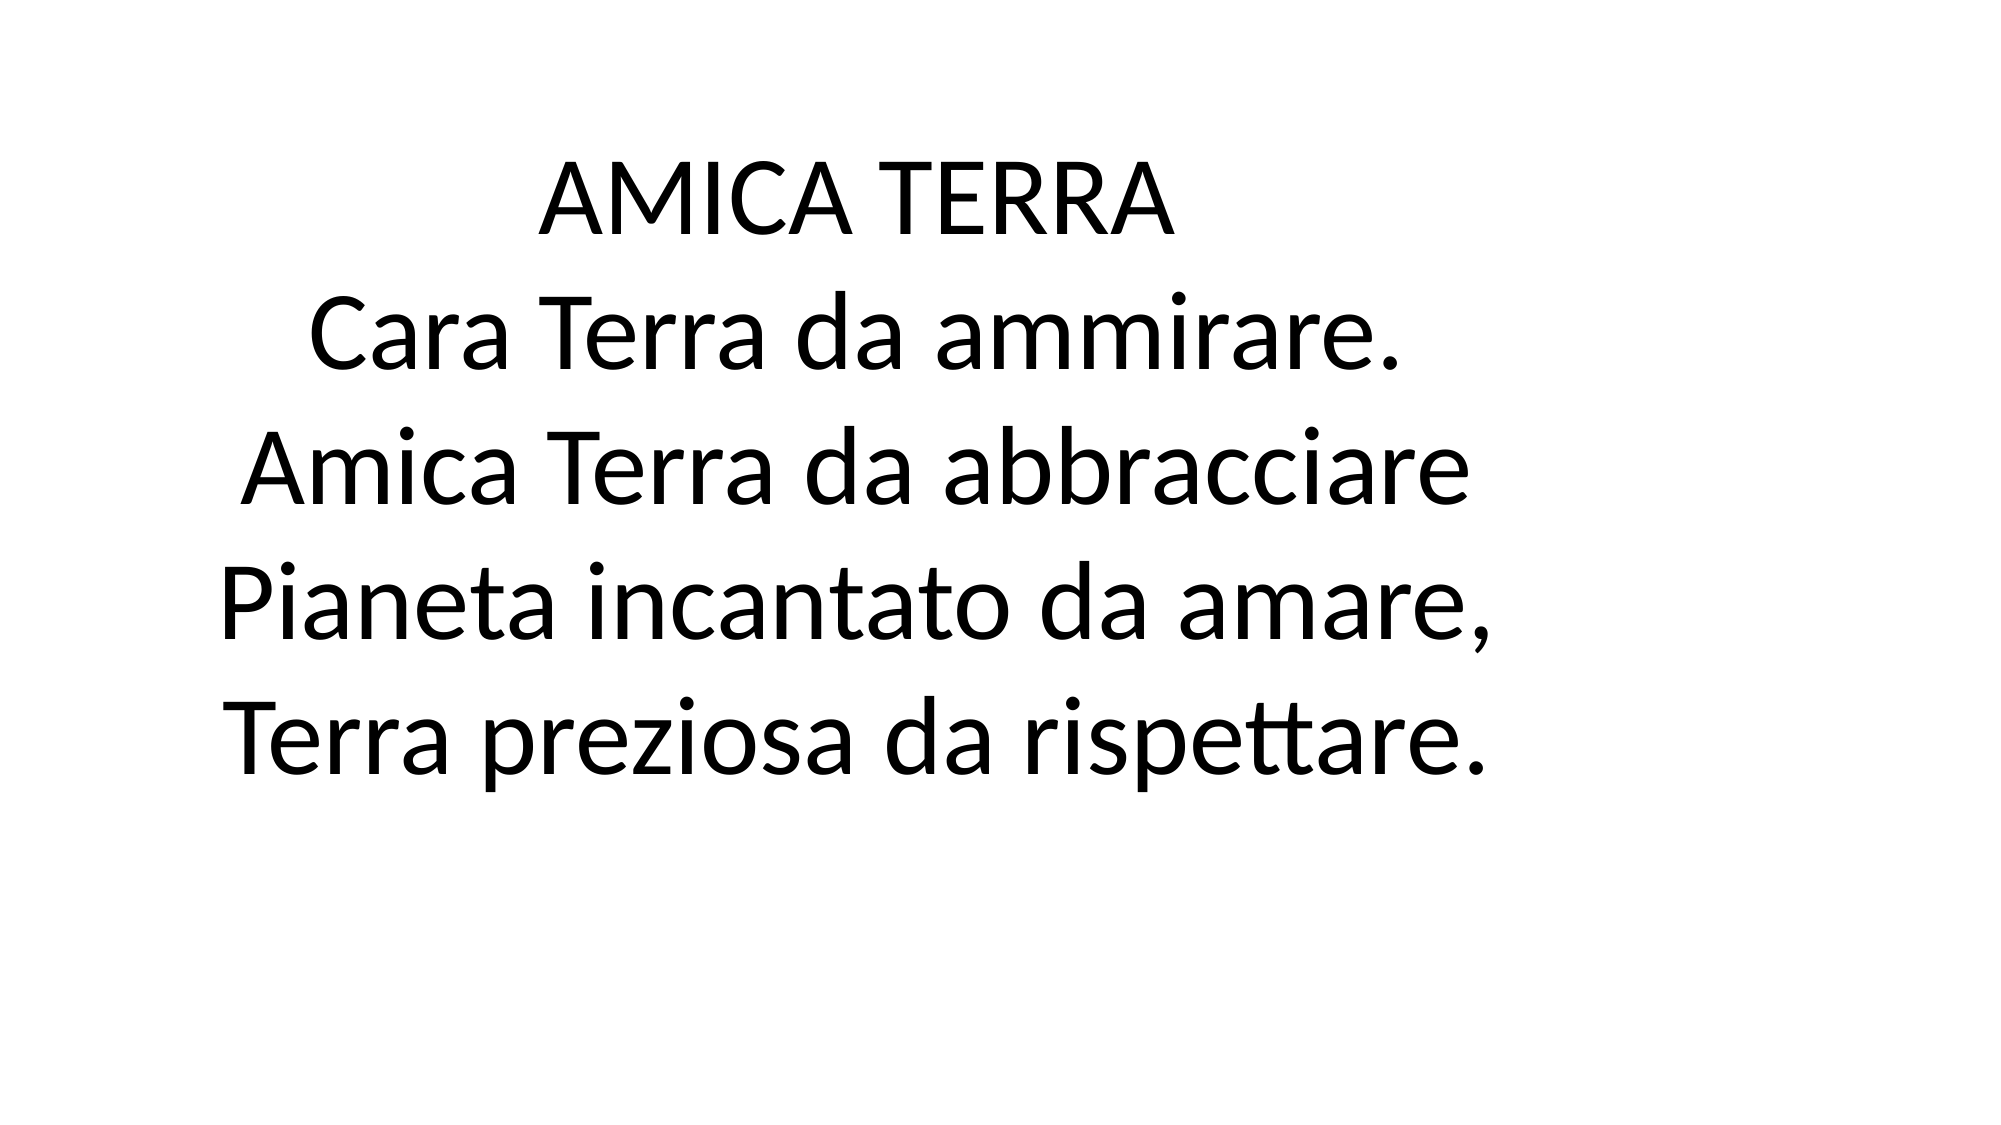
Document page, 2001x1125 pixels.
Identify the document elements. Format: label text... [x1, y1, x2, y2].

text_box AMICA TERRA Cara Terra da ammirare. Amica Terra da abbracciare Pianeta incantato da amare, Terra preziosa da rispettare. [163, 114, 1551, 940]
